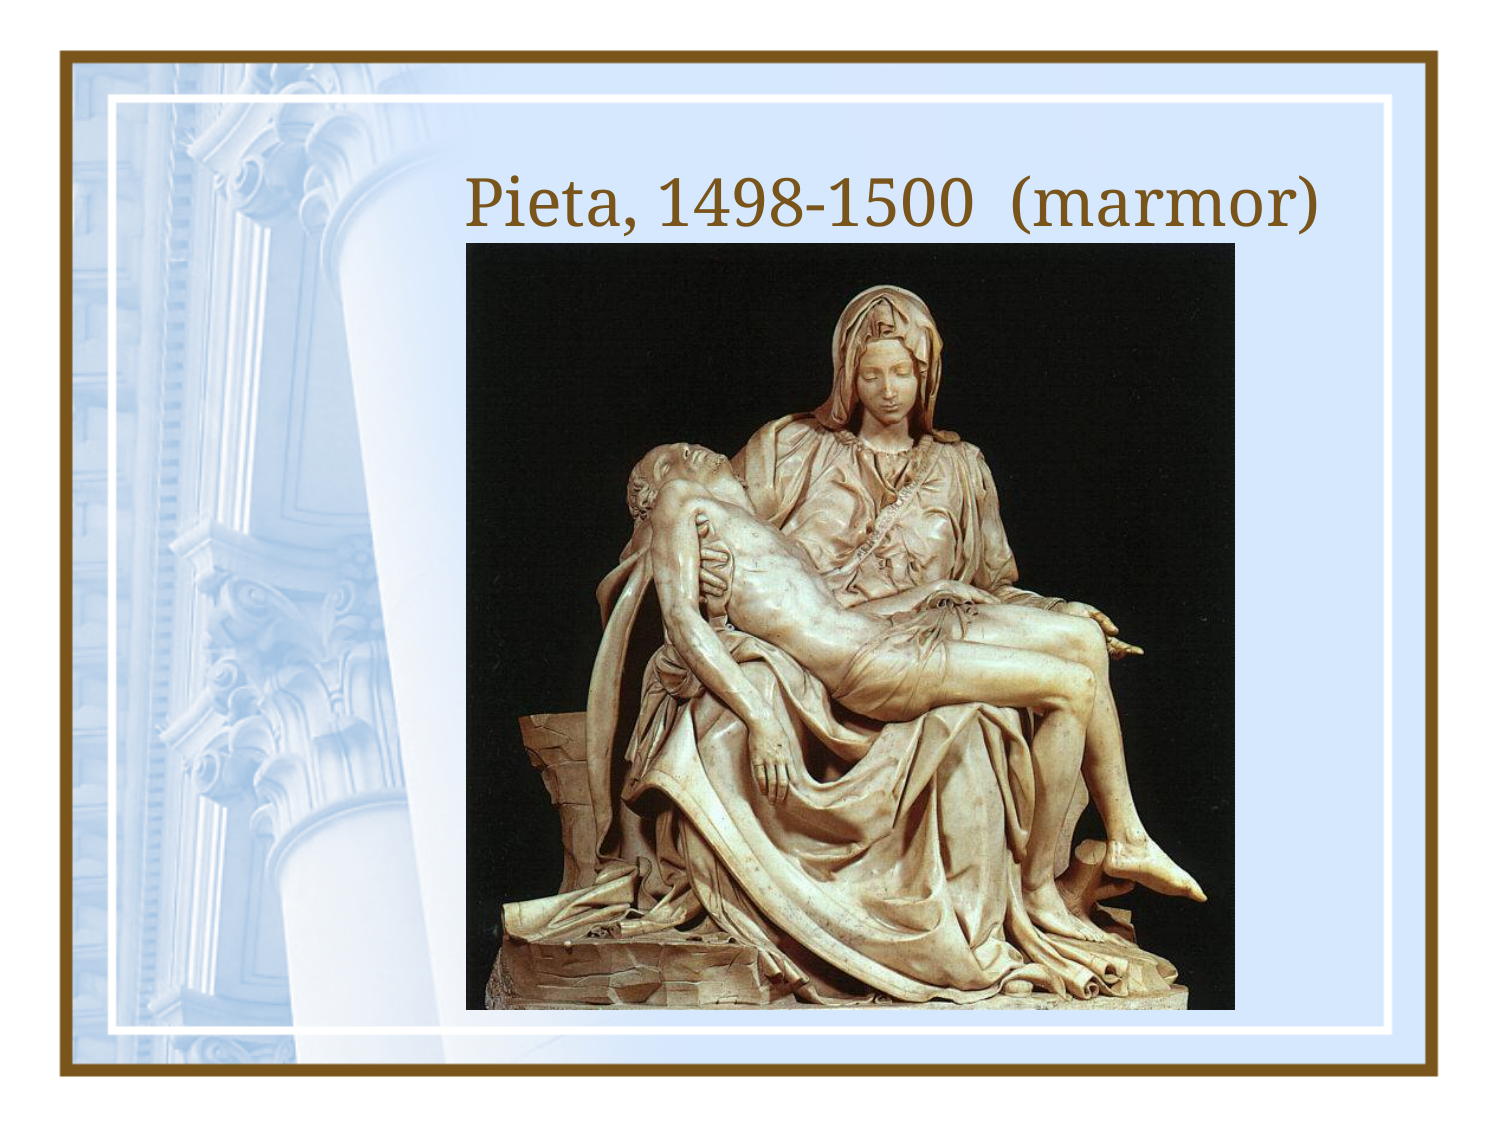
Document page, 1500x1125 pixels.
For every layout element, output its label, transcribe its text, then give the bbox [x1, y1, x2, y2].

picture [0, 0, 1500, 1125]
title Pieta, 1498-1500 (marmor) [449, 125, 1350, 275]
